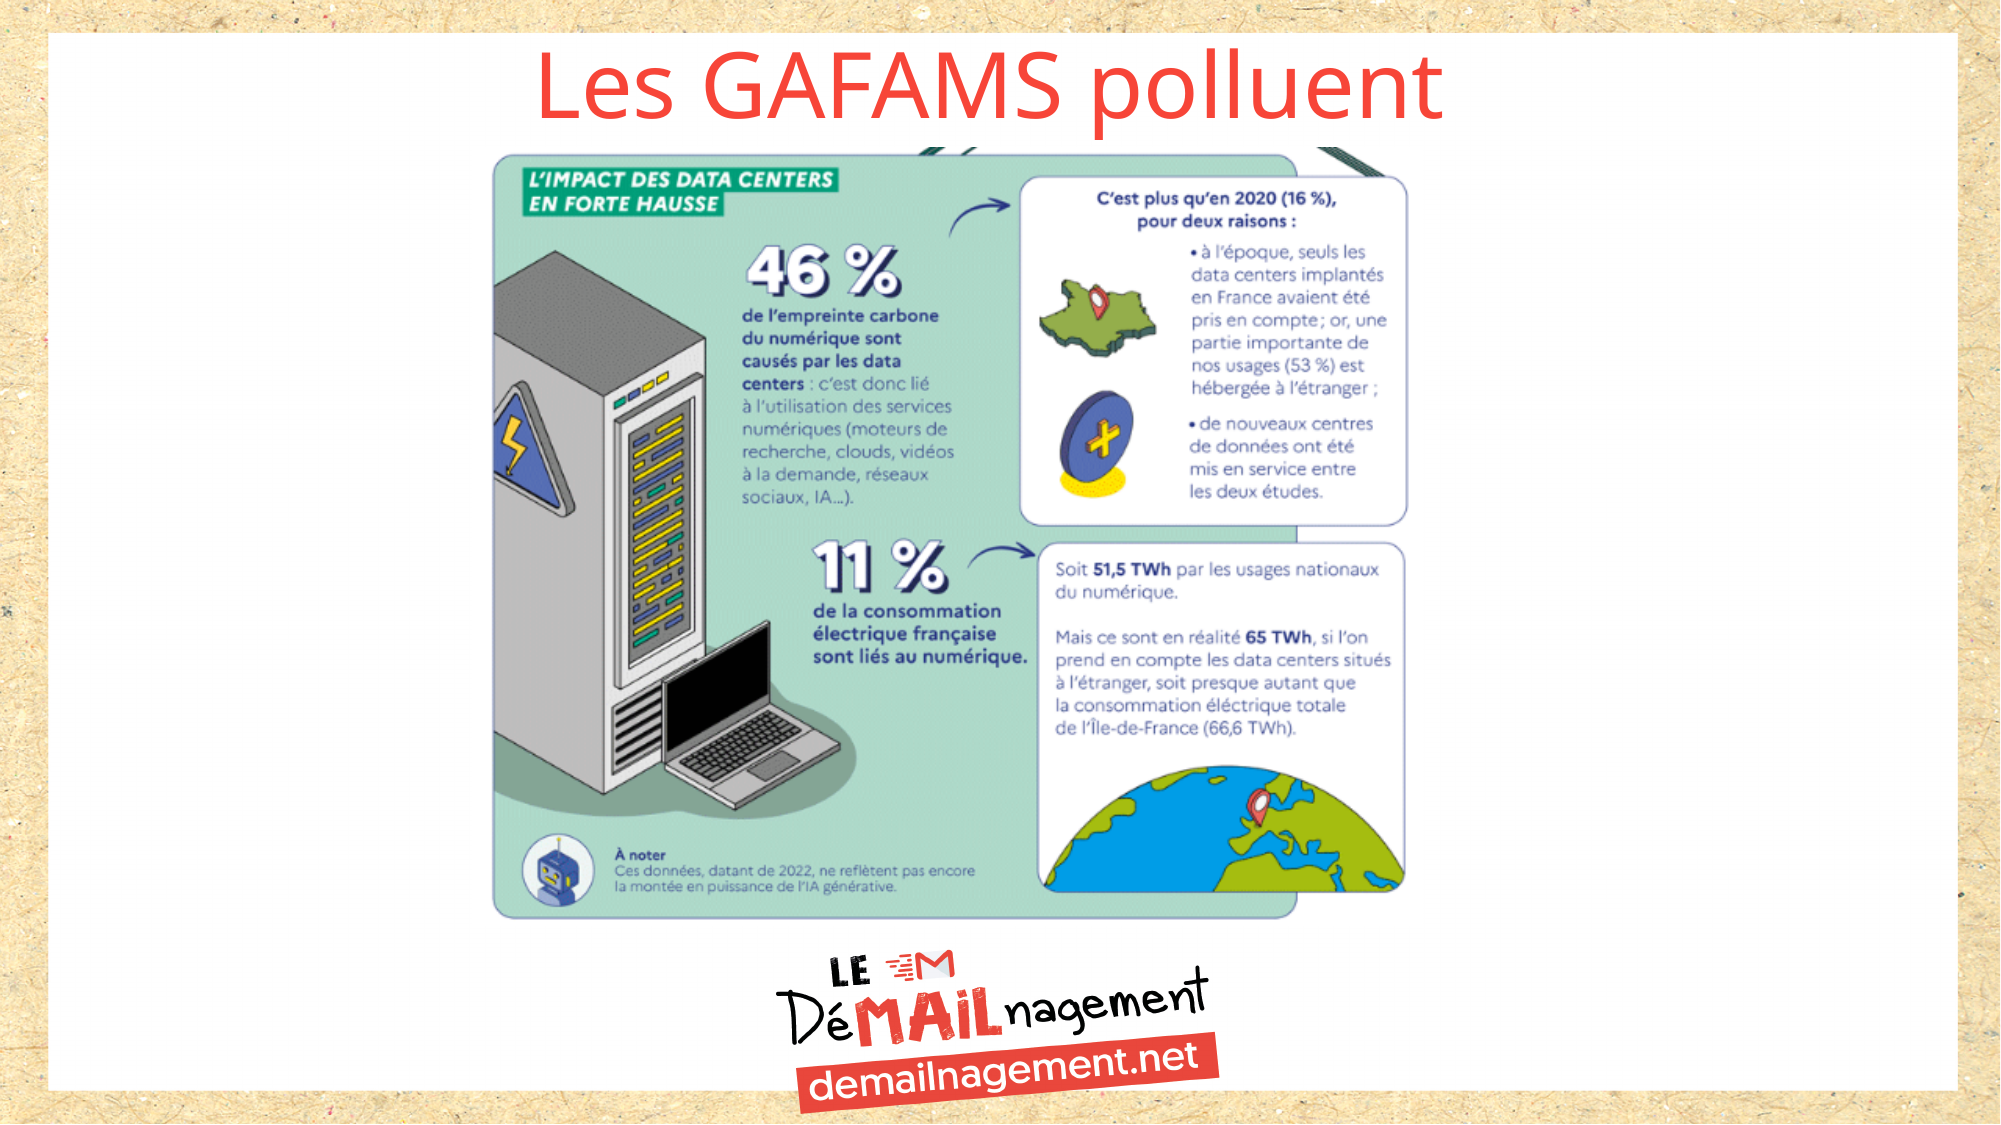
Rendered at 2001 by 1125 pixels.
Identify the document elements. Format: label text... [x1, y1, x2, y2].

title Les GAFAMS polluent [0, 0, 1979, 178]
picture [0, 0, 2001, 1124]
